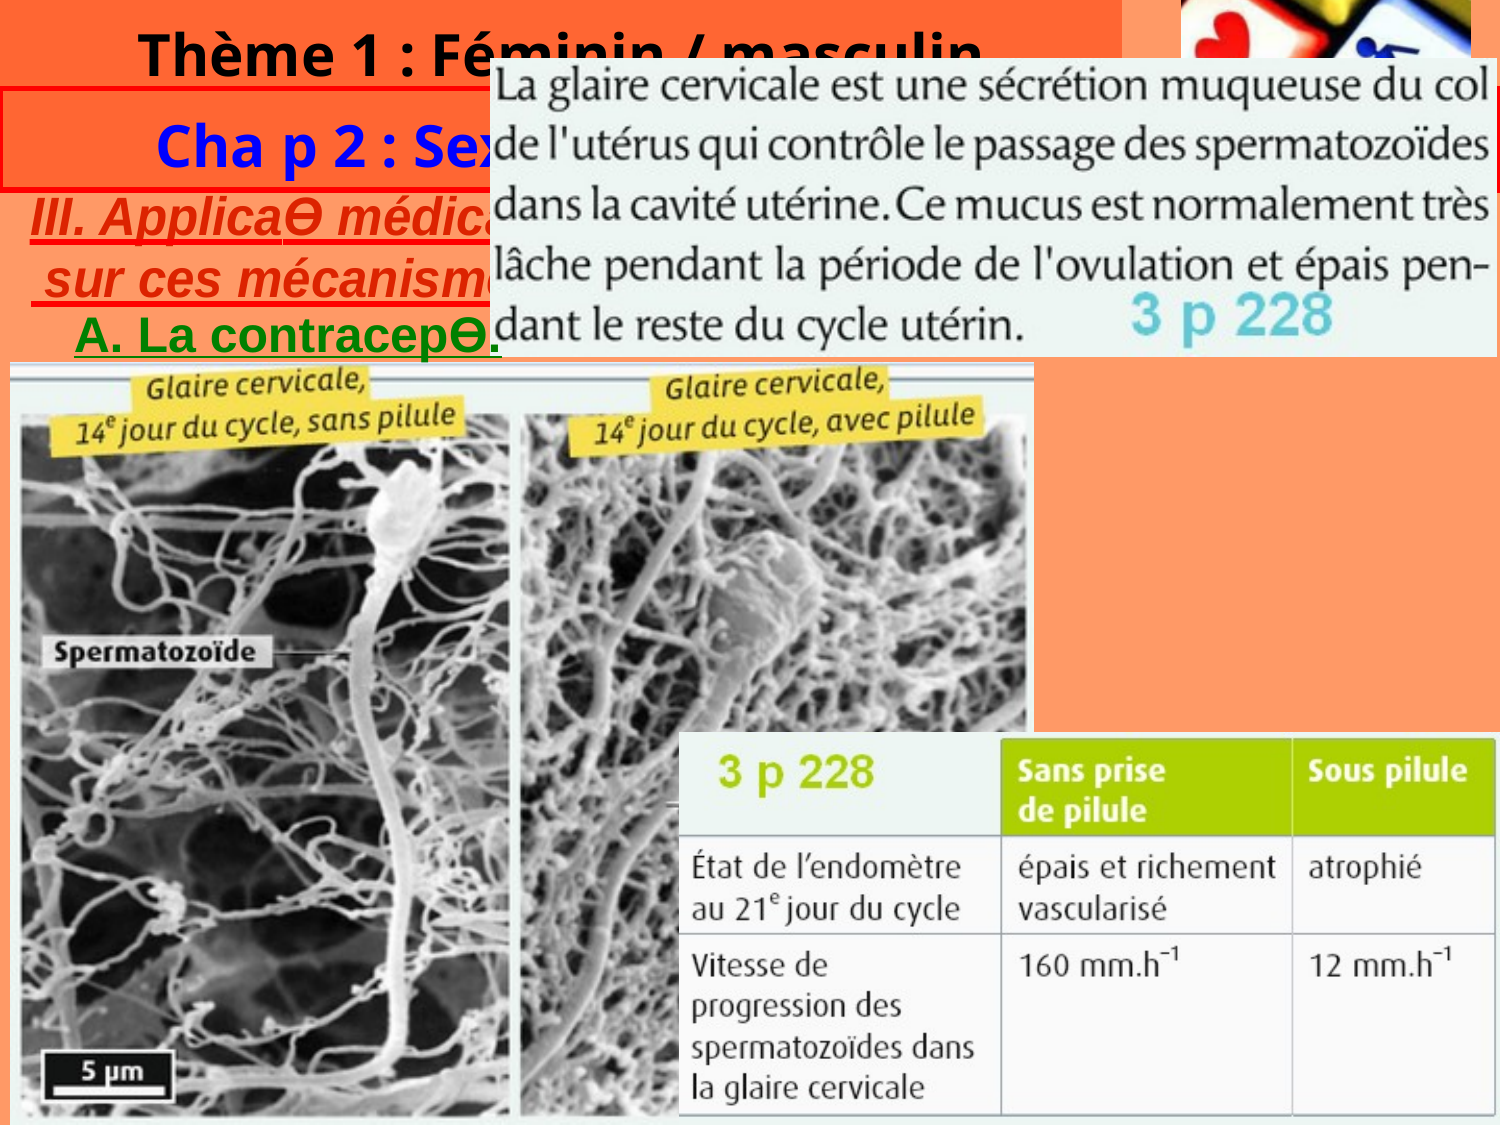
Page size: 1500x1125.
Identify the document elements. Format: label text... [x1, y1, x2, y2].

picture [490, 0, 1497, 357]
text_box A. La contracepƟ. [59, 295, 621, 371]
text_box Thème 1 : Féminin / masculin [0, 0, 1122, 88]
text_box Cha p 2 : Sexualité, procréation et plaisir. [0, 88, 490, 191]
chart [29, 185, 490, 343]
picture [10, 362, 1500, 1125]
